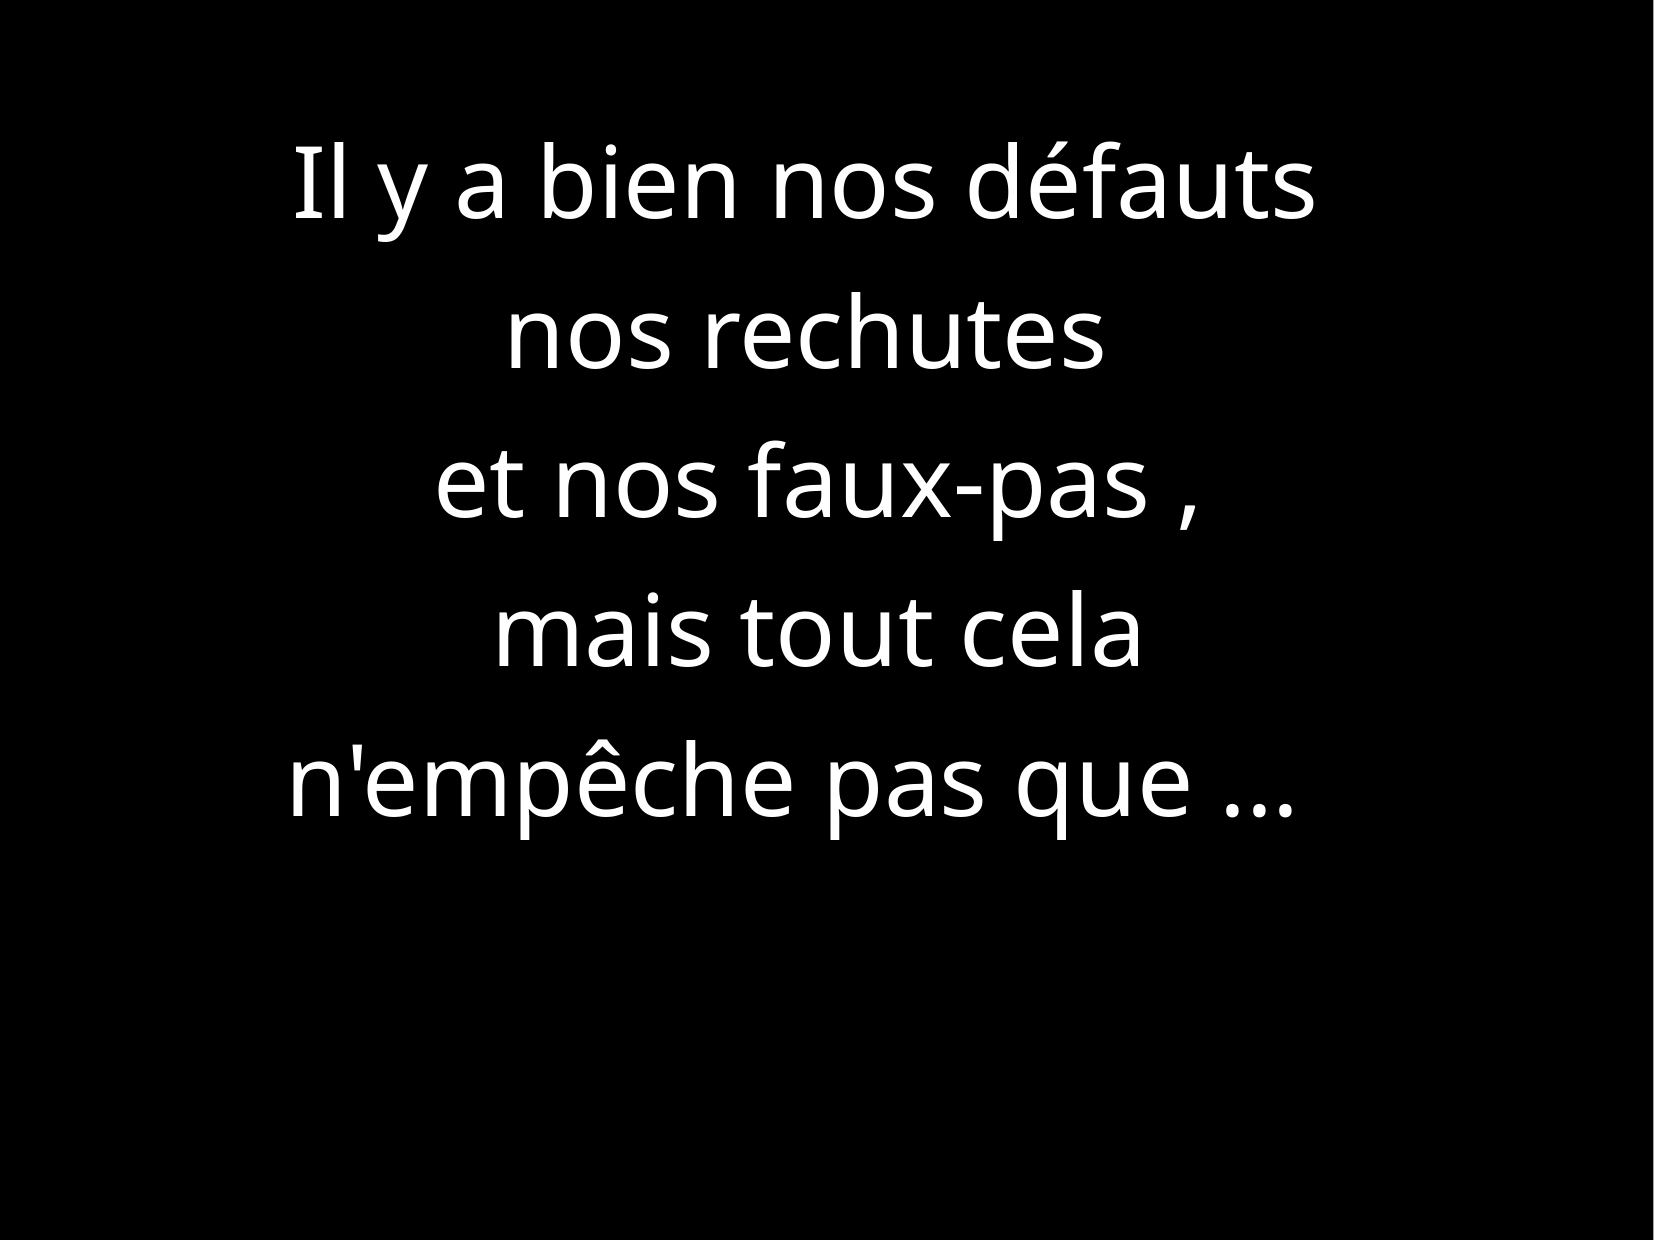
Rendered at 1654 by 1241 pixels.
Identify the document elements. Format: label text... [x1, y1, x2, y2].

list Il y a bien nos défauts nos rechutes et nos faux-pas , mais tout cela n'empêche pas que ... [88, 111, 1550, 1146]
